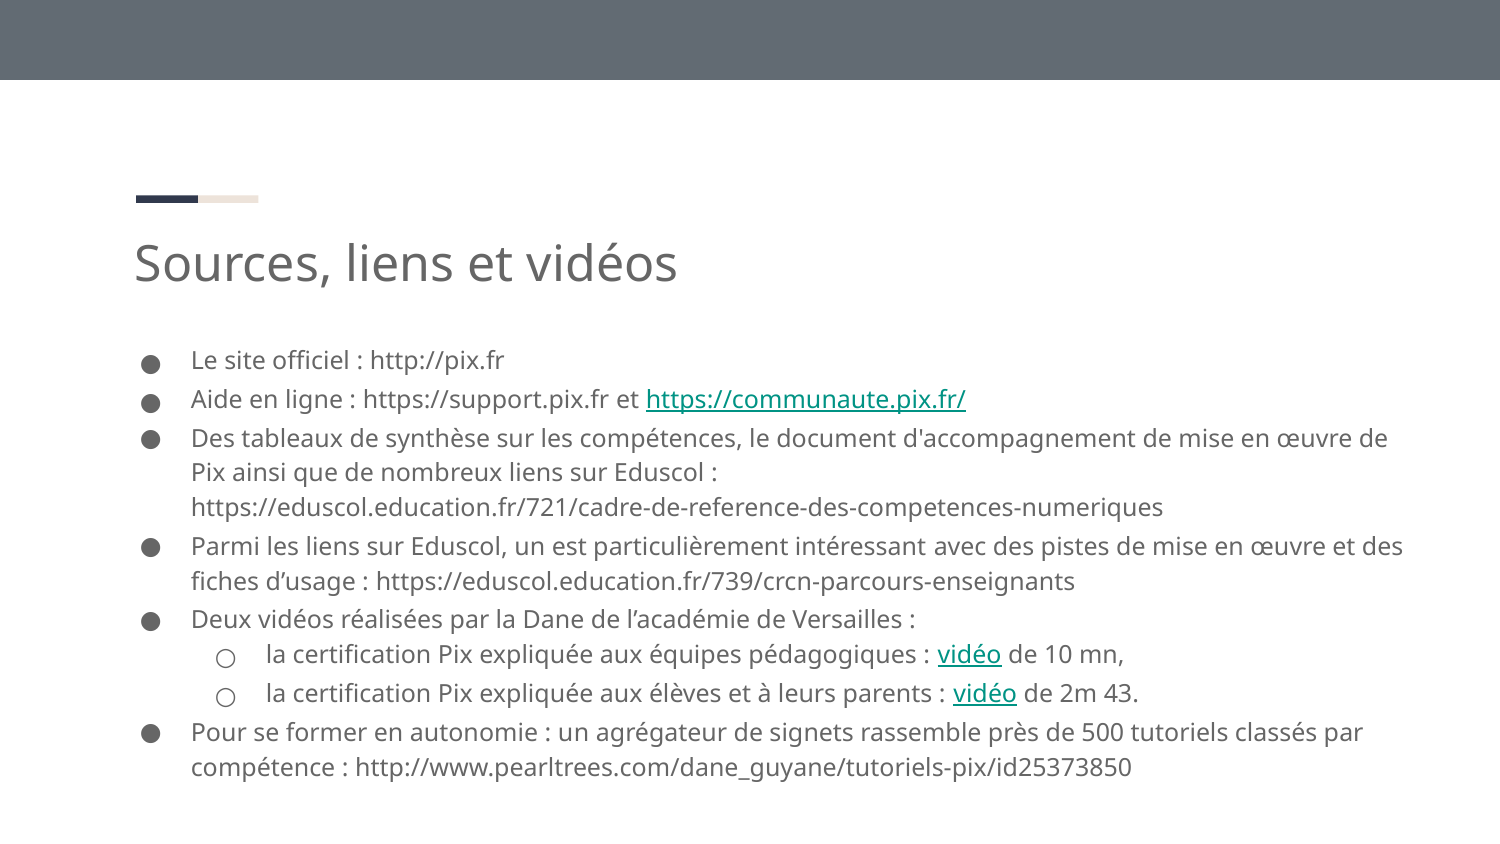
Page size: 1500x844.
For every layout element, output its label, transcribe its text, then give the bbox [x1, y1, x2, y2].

list Le site officiel : http://pix.fr Aide en ligne : https://support.pix.fr et https://communaute.pix.fr/ Des tableaux de synthèse sur les compétences, le document d'accompagnement de mise en œuvre de Pix ainsi que de nombreux liens sur Eduscol : https://eduscol.education.fr/721/cadre-de-reference-des-competences-numeriques Parmi les liens sur Eduscol, un est particulièrement intéressant avec des pistes de mise en œuvre et des fiches d’usage : https://eduscol.education.fr/739/crcn-parcours-enseignants Deux vidéos réalisées par la Dane de l’académie de Versailles : la certification Pix expliquée aux équipes pédagogiques : vidéo de 10 mn, la certification Pix expliquée aux élèves et à leurs parents : vidéo de 2m 43. Pour se former en autonomie : un agrégateur de signets rassemble près de 500 tutoriels classés par compétence : http://www.pearltrees.com/dane_guyane/tutoriels-pix/id25373850 [100, 294, 1433, 755]
title Sources, liens et vidéos [119, 216, 1381, 294]
